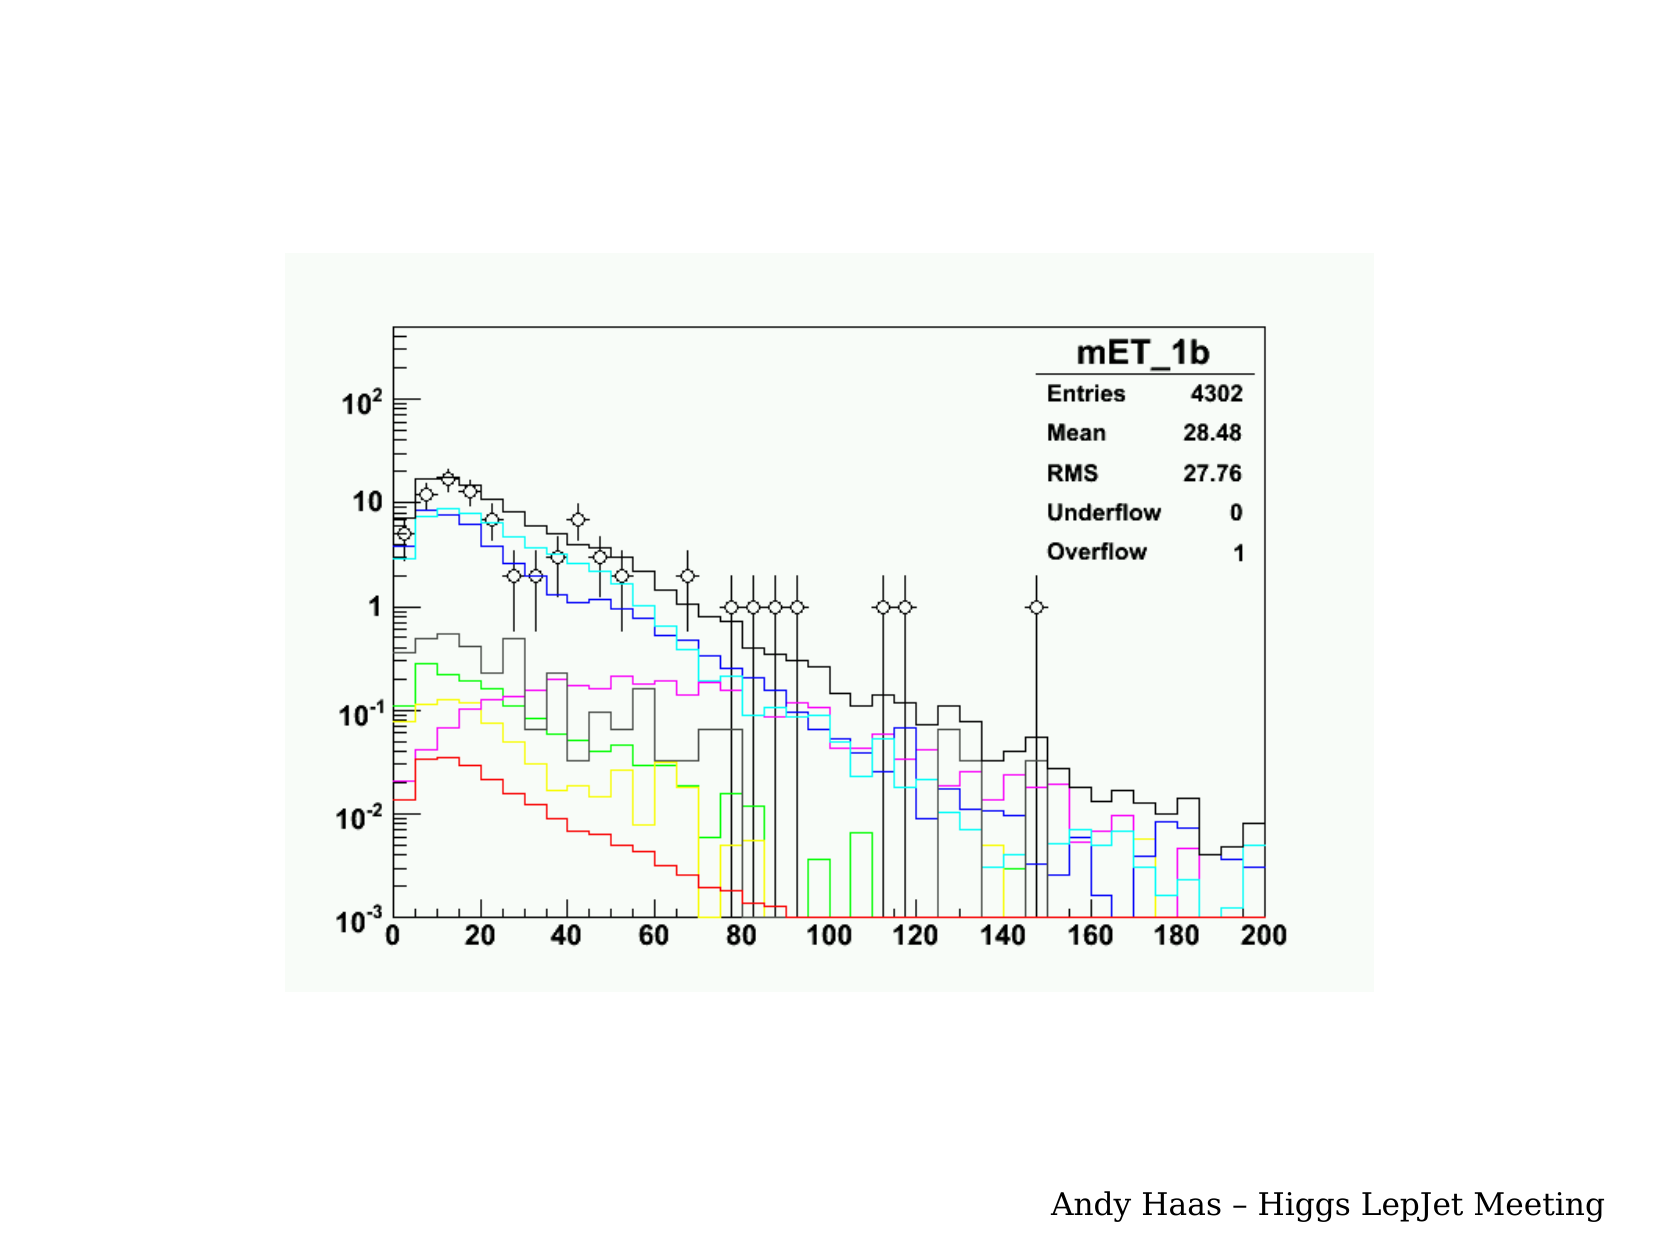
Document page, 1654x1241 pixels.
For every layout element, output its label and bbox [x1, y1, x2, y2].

picture [285, 253, 1374, 992]
